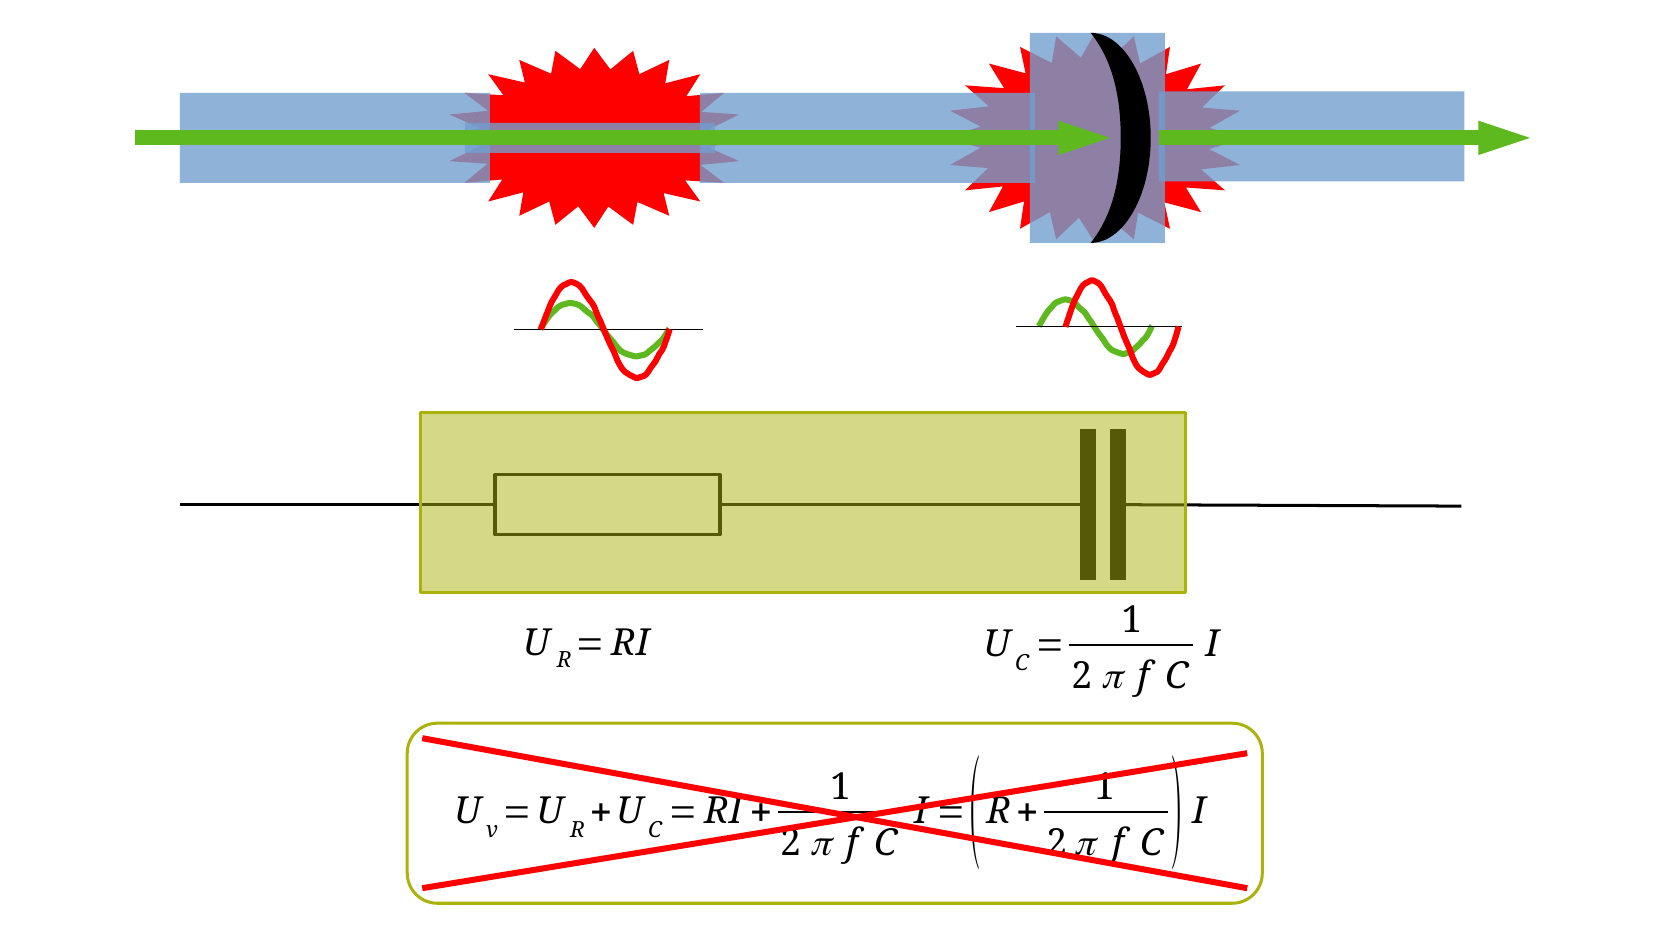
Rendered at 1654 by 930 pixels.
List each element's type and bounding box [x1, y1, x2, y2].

text_box [420, 412, 1186, 593]
chart [977, 592, 1231, 700]
text_box [179, 32, 1465, 243]
chart [516, 615, 661, 676]
chart [448, 753, 1217, 873]
